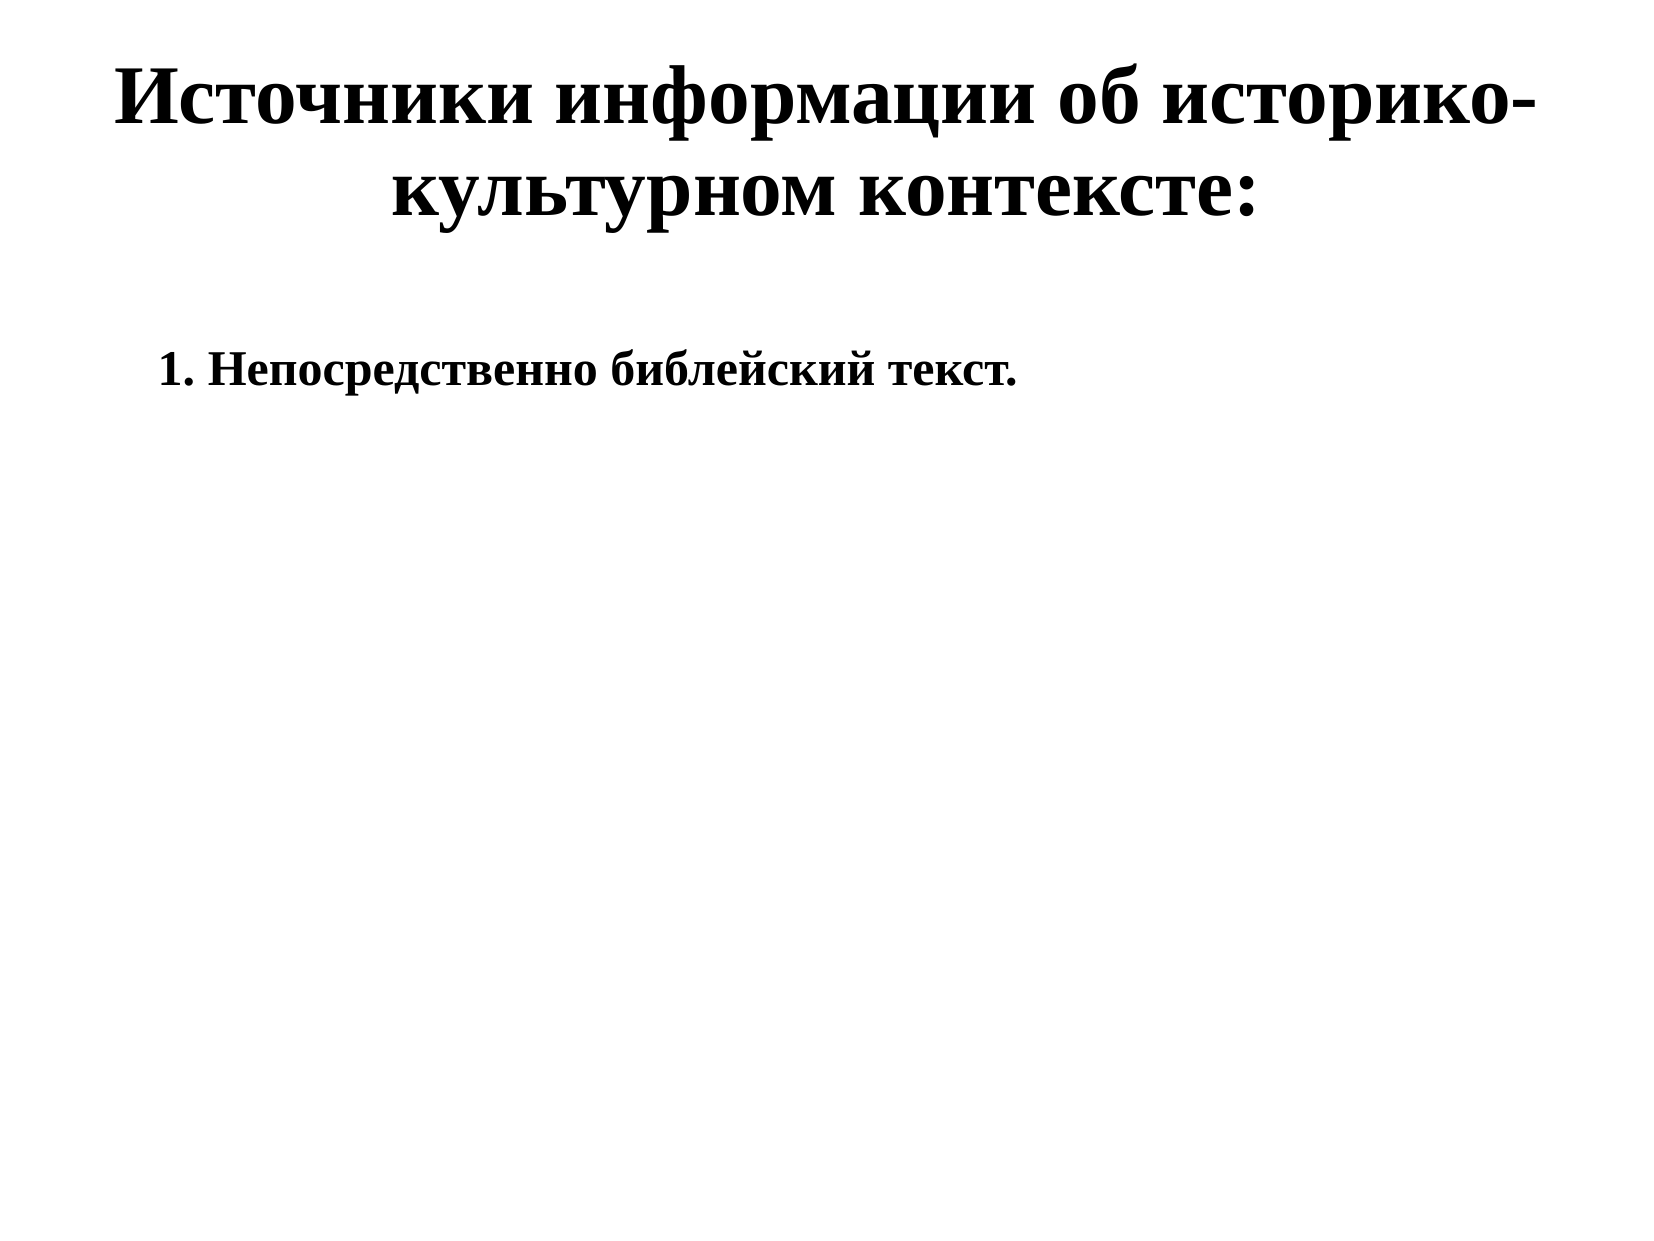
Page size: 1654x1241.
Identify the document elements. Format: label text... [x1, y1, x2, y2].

subtitle Источники информации об историко-культурном контексте: 1. Непосредственно библейский текст. [82, 49, 1571, 1109]
